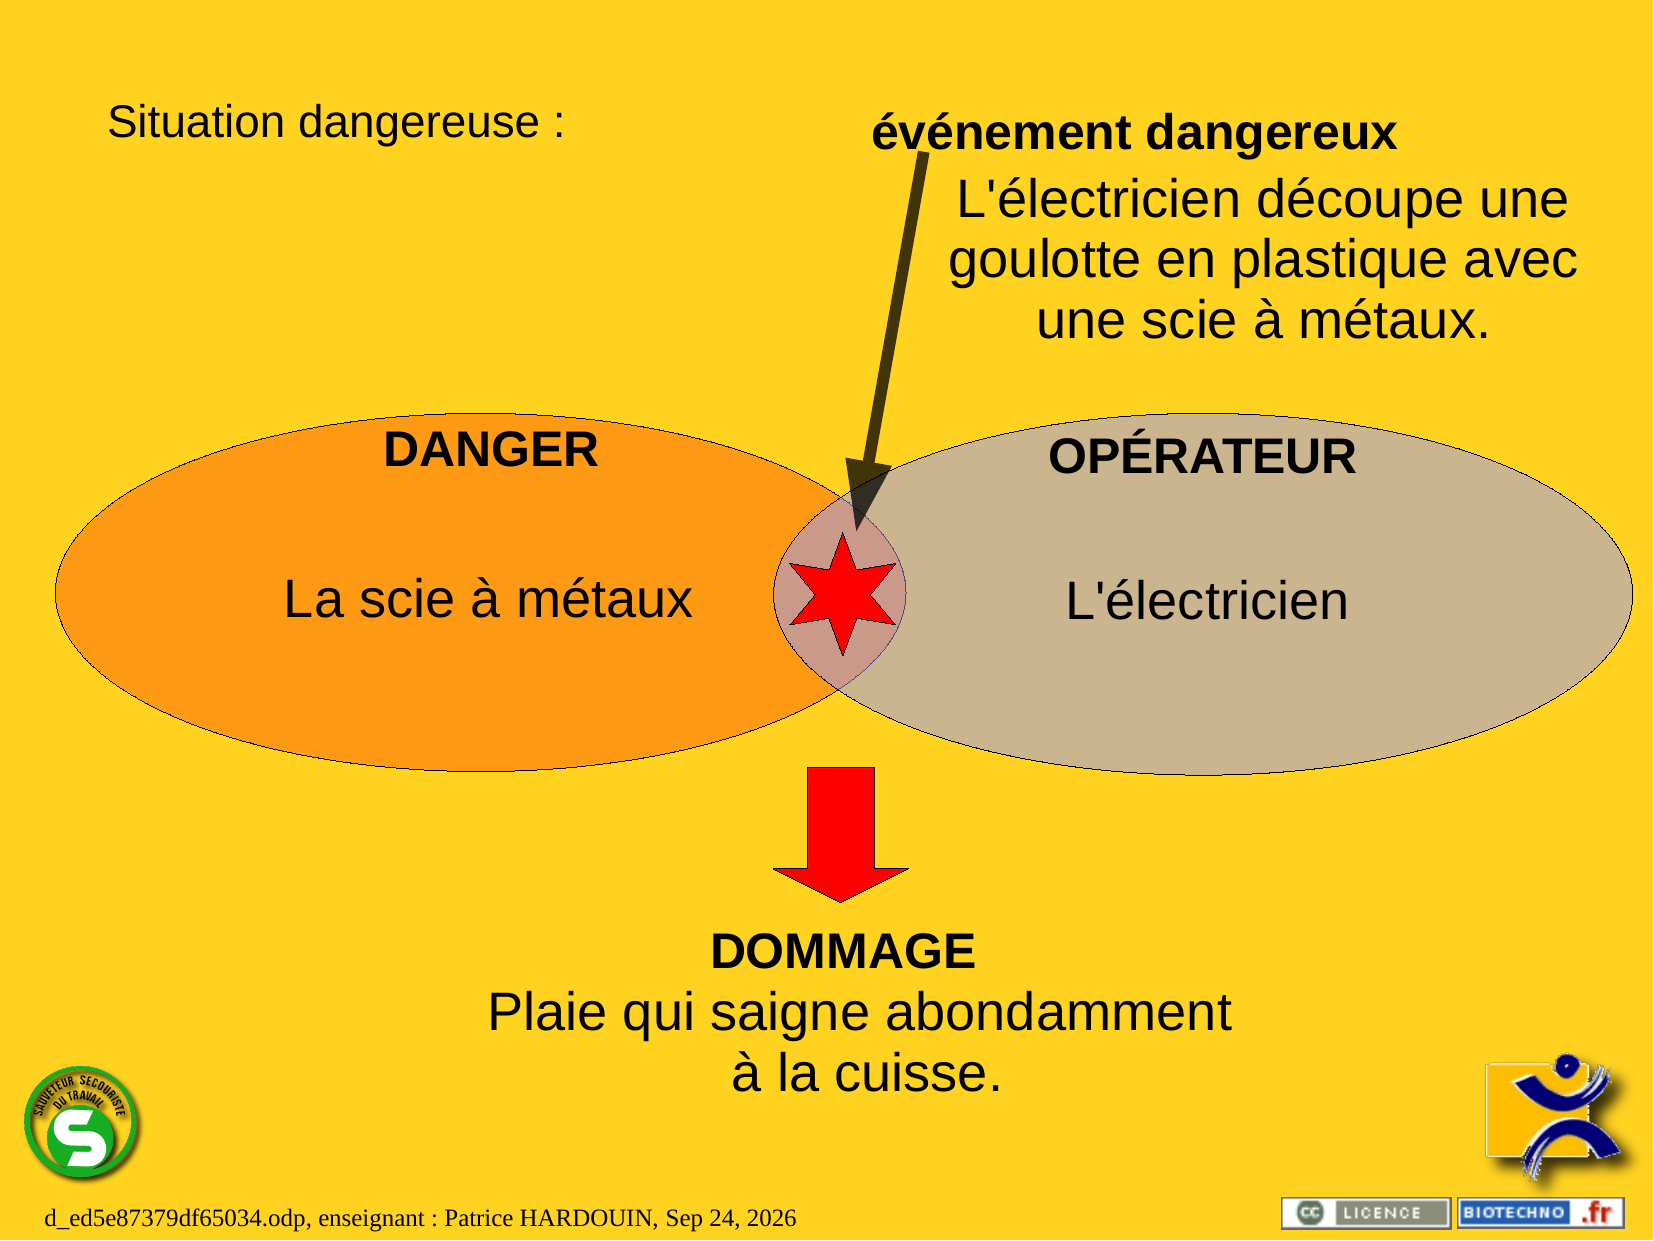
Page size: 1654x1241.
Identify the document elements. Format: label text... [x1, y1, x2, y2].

text_box [55, 419, 1633, 764]
text_box OPÉRATEUR [1033, 421, 1425, 502]
text_box événement dangereux [856, 96, 1493, 178]
picture [1281, 1197, 1452, 1230]
text_box [1079, 413, 1327, 421]
text_box DOMMAGE [695, 916, 1034, 974]
picture [1457, 1044, 1654, 1229]
text_box [773, 785, 909, 903]
text_box Situation dangereuse : [92, 88, 650, 165]
text_box Plaie qui saigne abondamment à la cuisse. [472, 974, 1264, 1111]
text_box L'électricien [1050, 562, 1494, 786]
picture [20, 1062, 148, 1189]
text_box L'électricien découpe une goulotte en plastique avec une scie à métaux. [933, 160, 1595, 384]
text_box La scie à métaux [269, 561, 975, 785]
text_box DANGER [368, 413, 650, 494]
